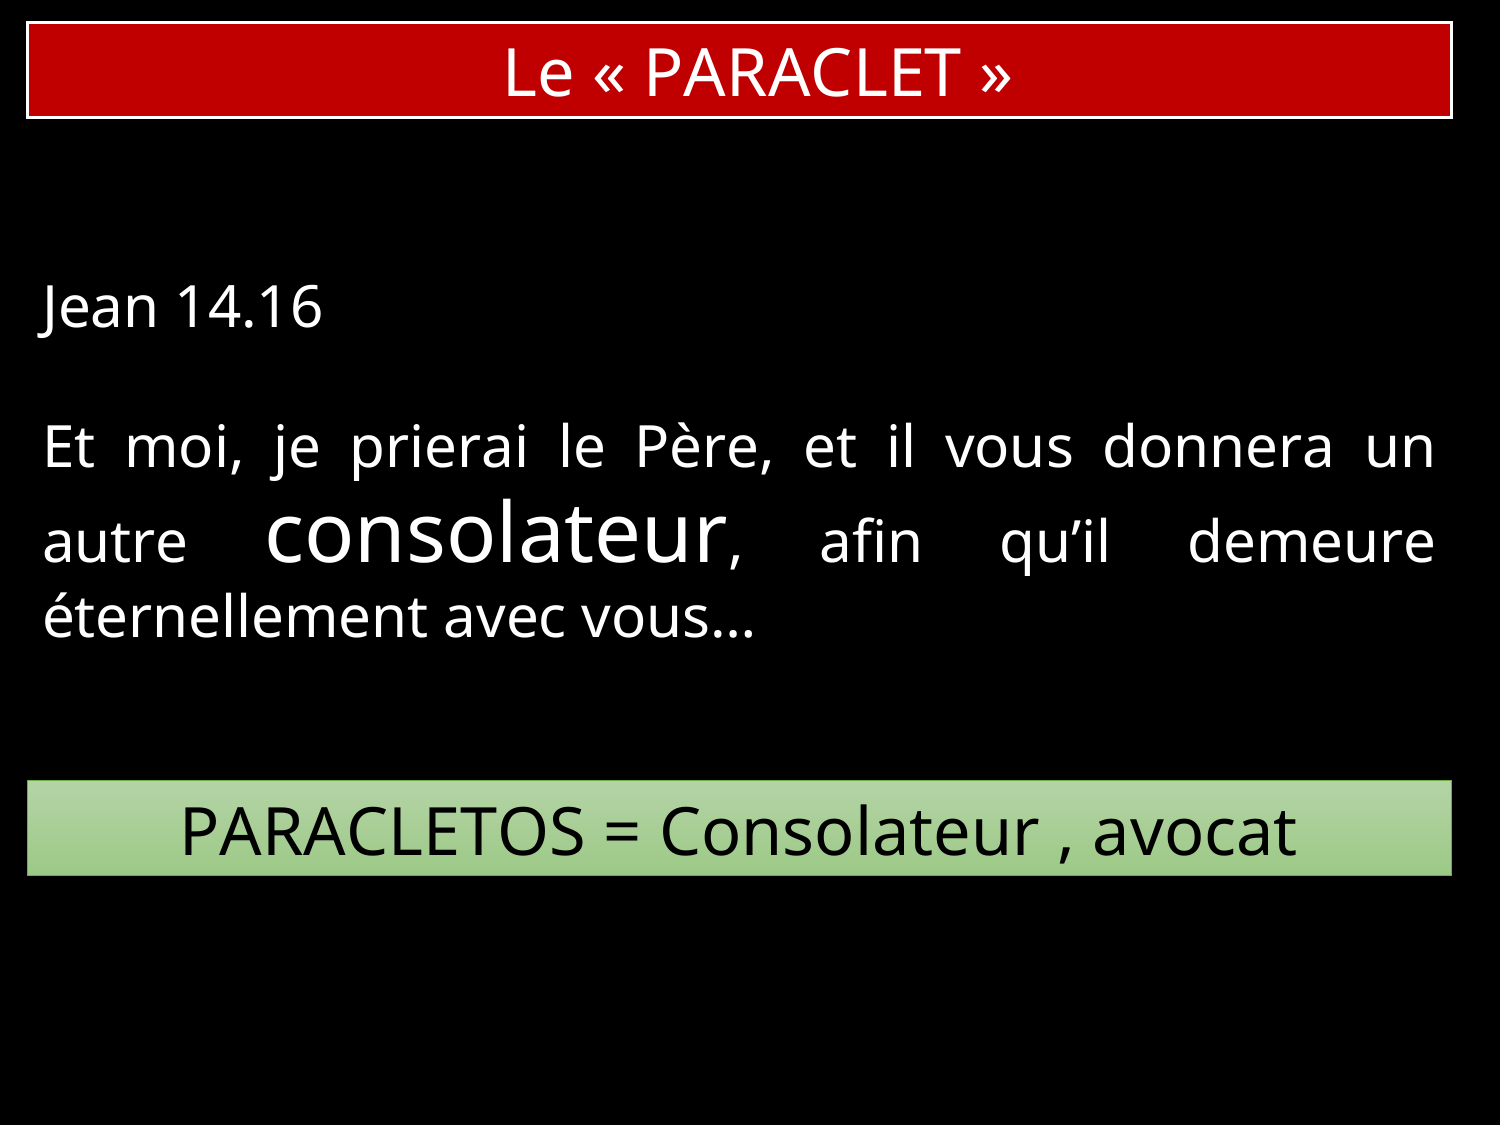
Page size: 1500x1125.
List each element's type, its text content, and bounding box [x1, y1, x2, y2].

text_box PARACLETOS = Consolateur , avocat [27, 780, 1452, 876]
text_box Le « PARACLET » [27, 22, 1452, 118]
text_box Jean 14.16 Et moi, je prierai le Père, et il vous donnera un autre consolateur, afin qu’il demeure éternellement avec vous… [27, 261, 1452, 657]
